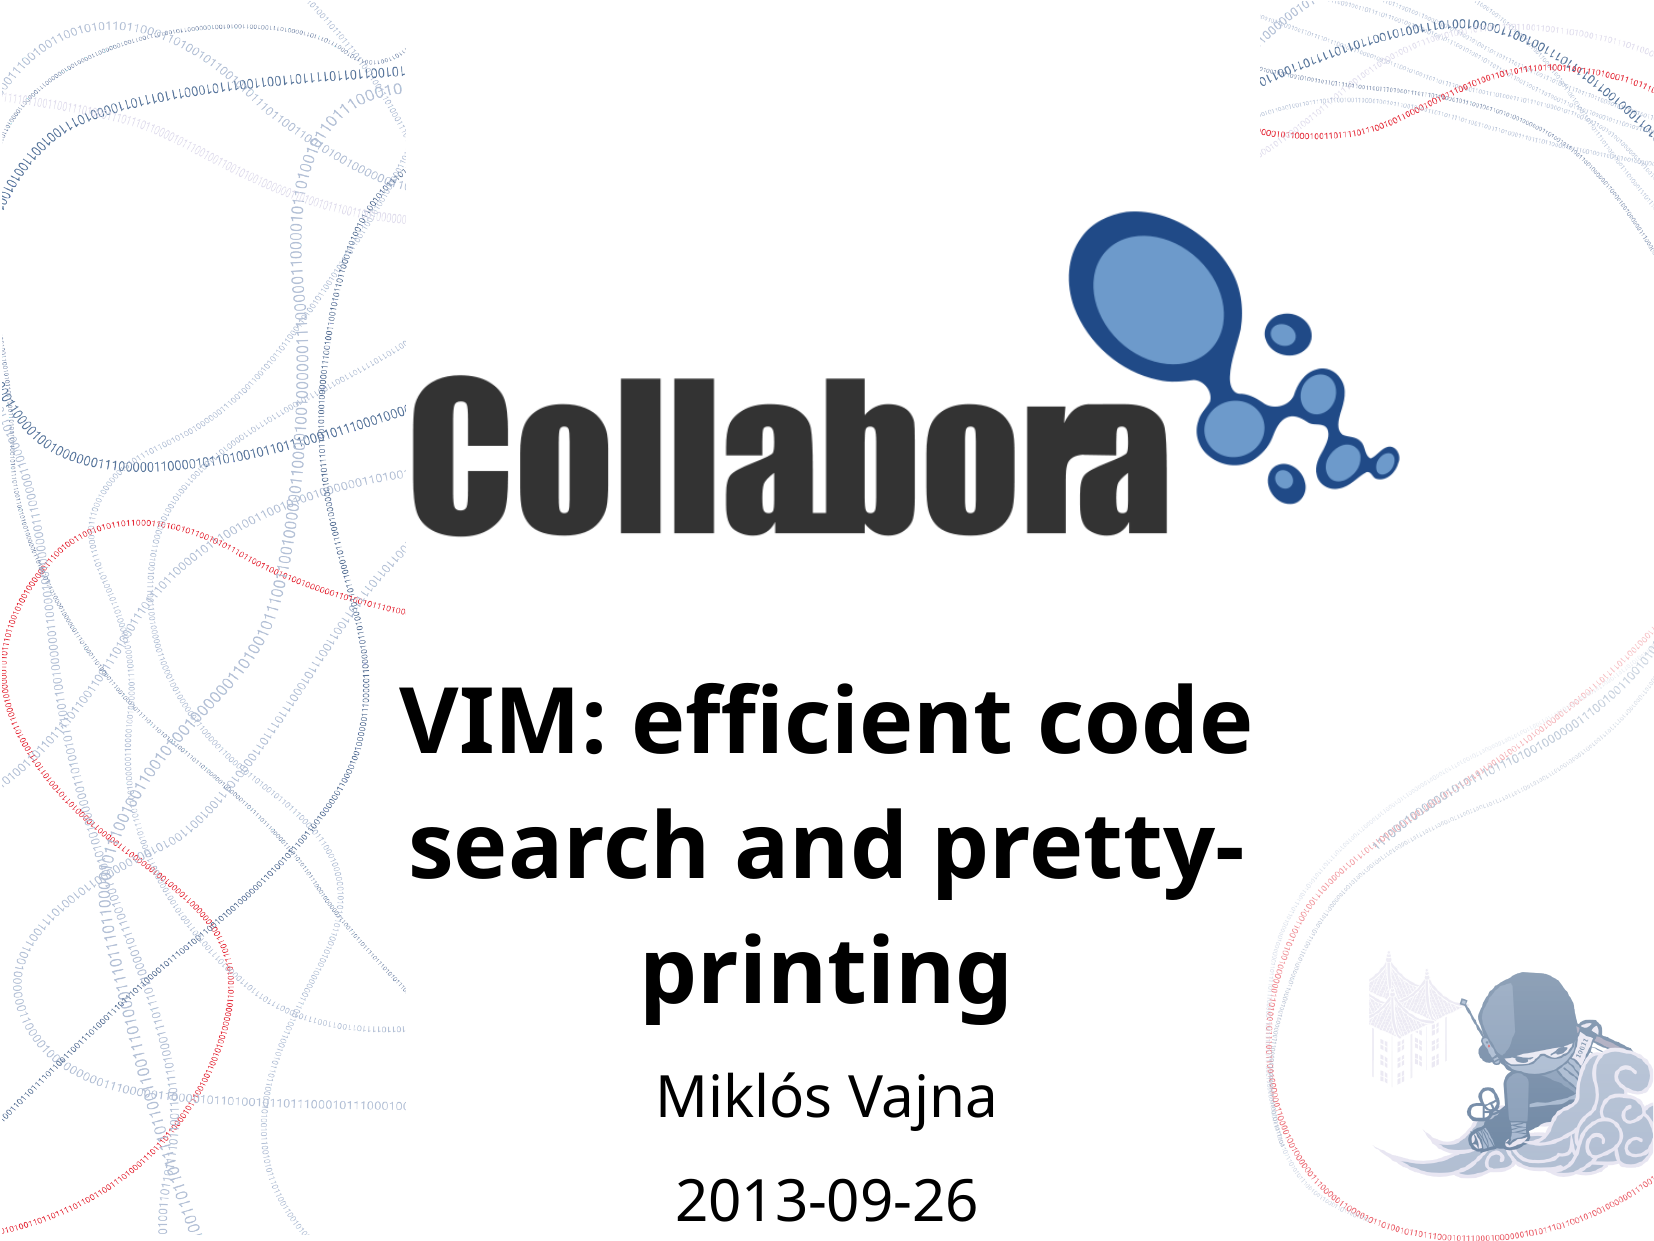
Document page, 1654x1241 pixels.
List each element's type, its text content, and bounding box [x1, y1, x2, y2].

picture [407, 1, 1654, 543]
picture [2, 1, 406, 1235]
text_box VIM: efficient code search and pretty-printing Miklós Vajna 2013-09-26 [334, 648, 1320, 1241]
